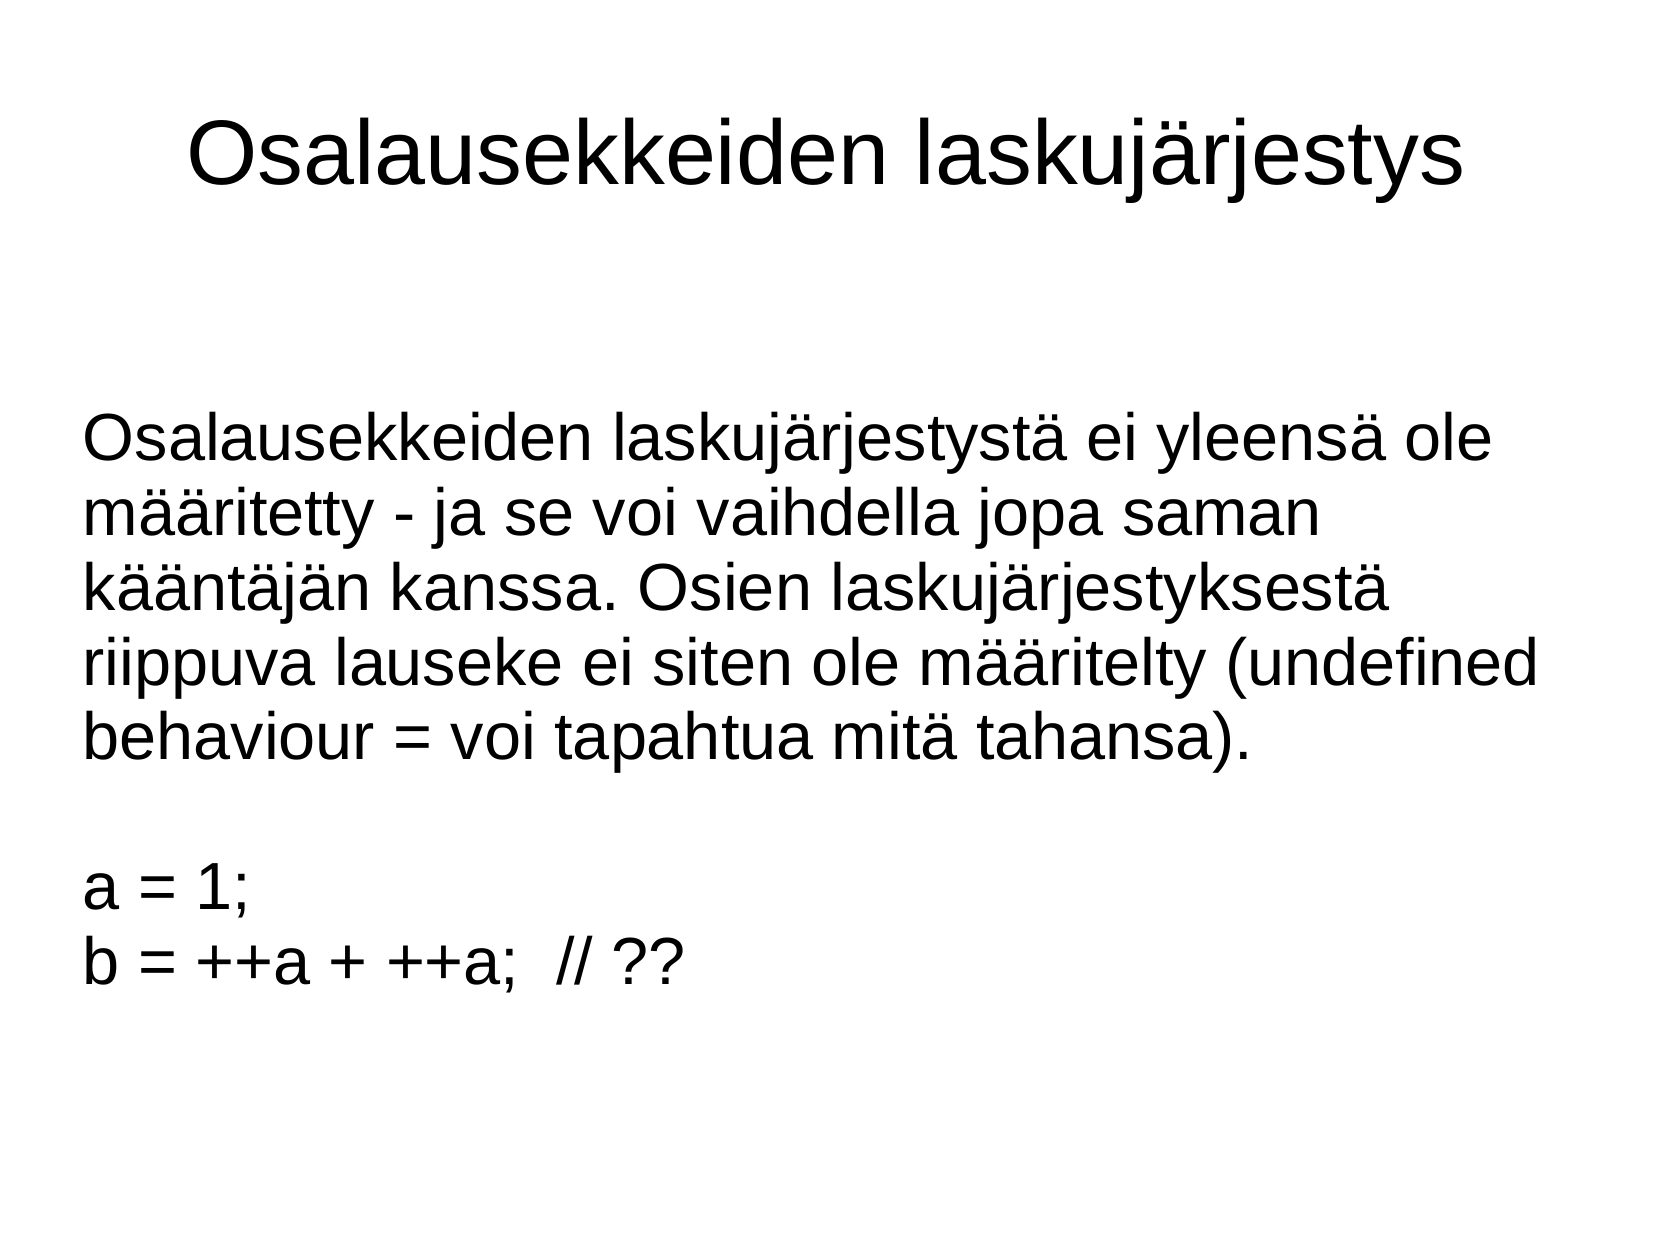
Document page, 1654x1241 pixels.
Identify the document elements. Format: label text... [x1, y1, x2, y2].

title Osalausekkeiden laskujärjestys [82, 56, 1571, 250]
subtitle Osalausekkeiden laskujärjestystä ei yleensä ole määritetty - ja se voi vaihdella jopa saman kääntäjän kanssa. Osien laskujärjestyksestä riippuva lauseke ei siten ole määritelty (undefined behaviour = voi tapahtua mitä tahansa). a = 1; b = ++a + ++a; // ?? [82, 297, 1571, 1102]
